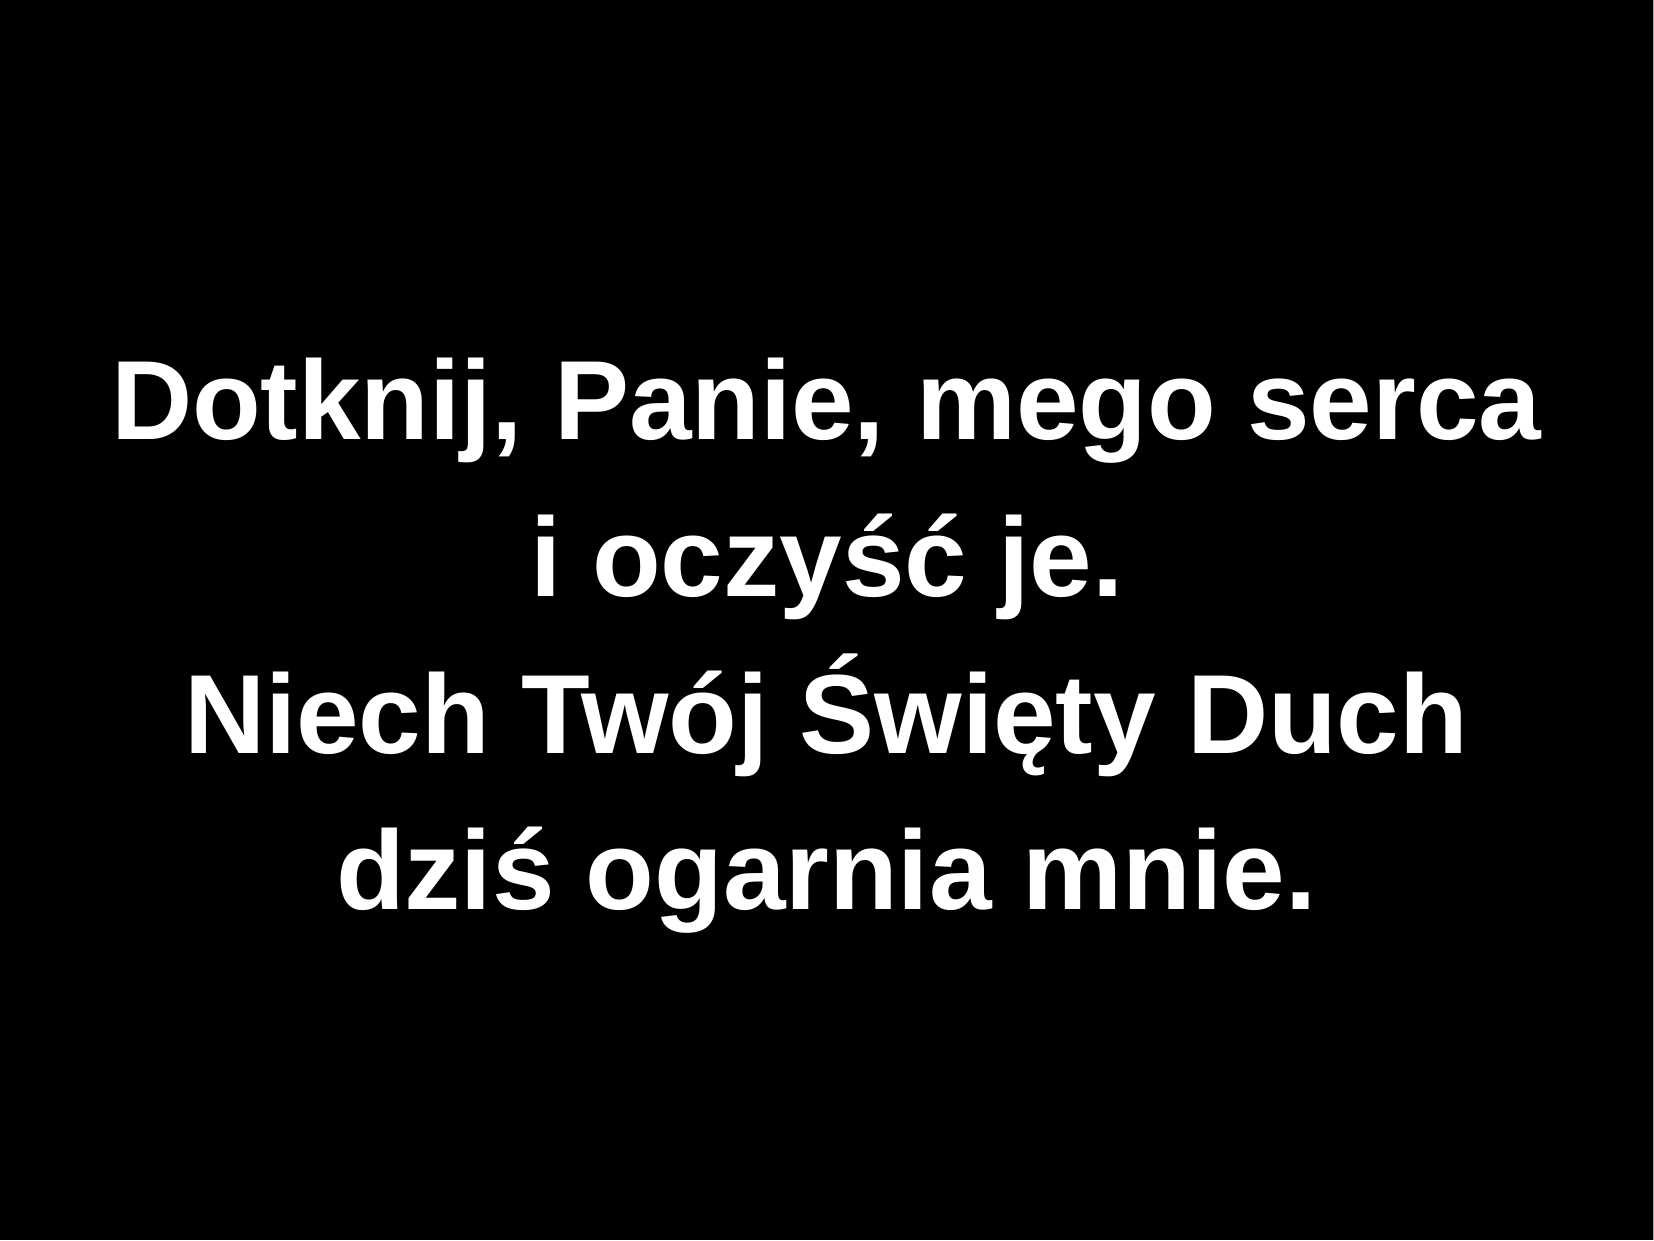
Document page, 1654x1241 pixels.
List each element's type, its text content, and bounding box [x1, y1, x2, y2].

subtitle Dotknij, Panie, mego serca i oczyść je. Niech Twój Święty Duch dziś ogarnia mnie. [0, 0, 1654, 1241]
